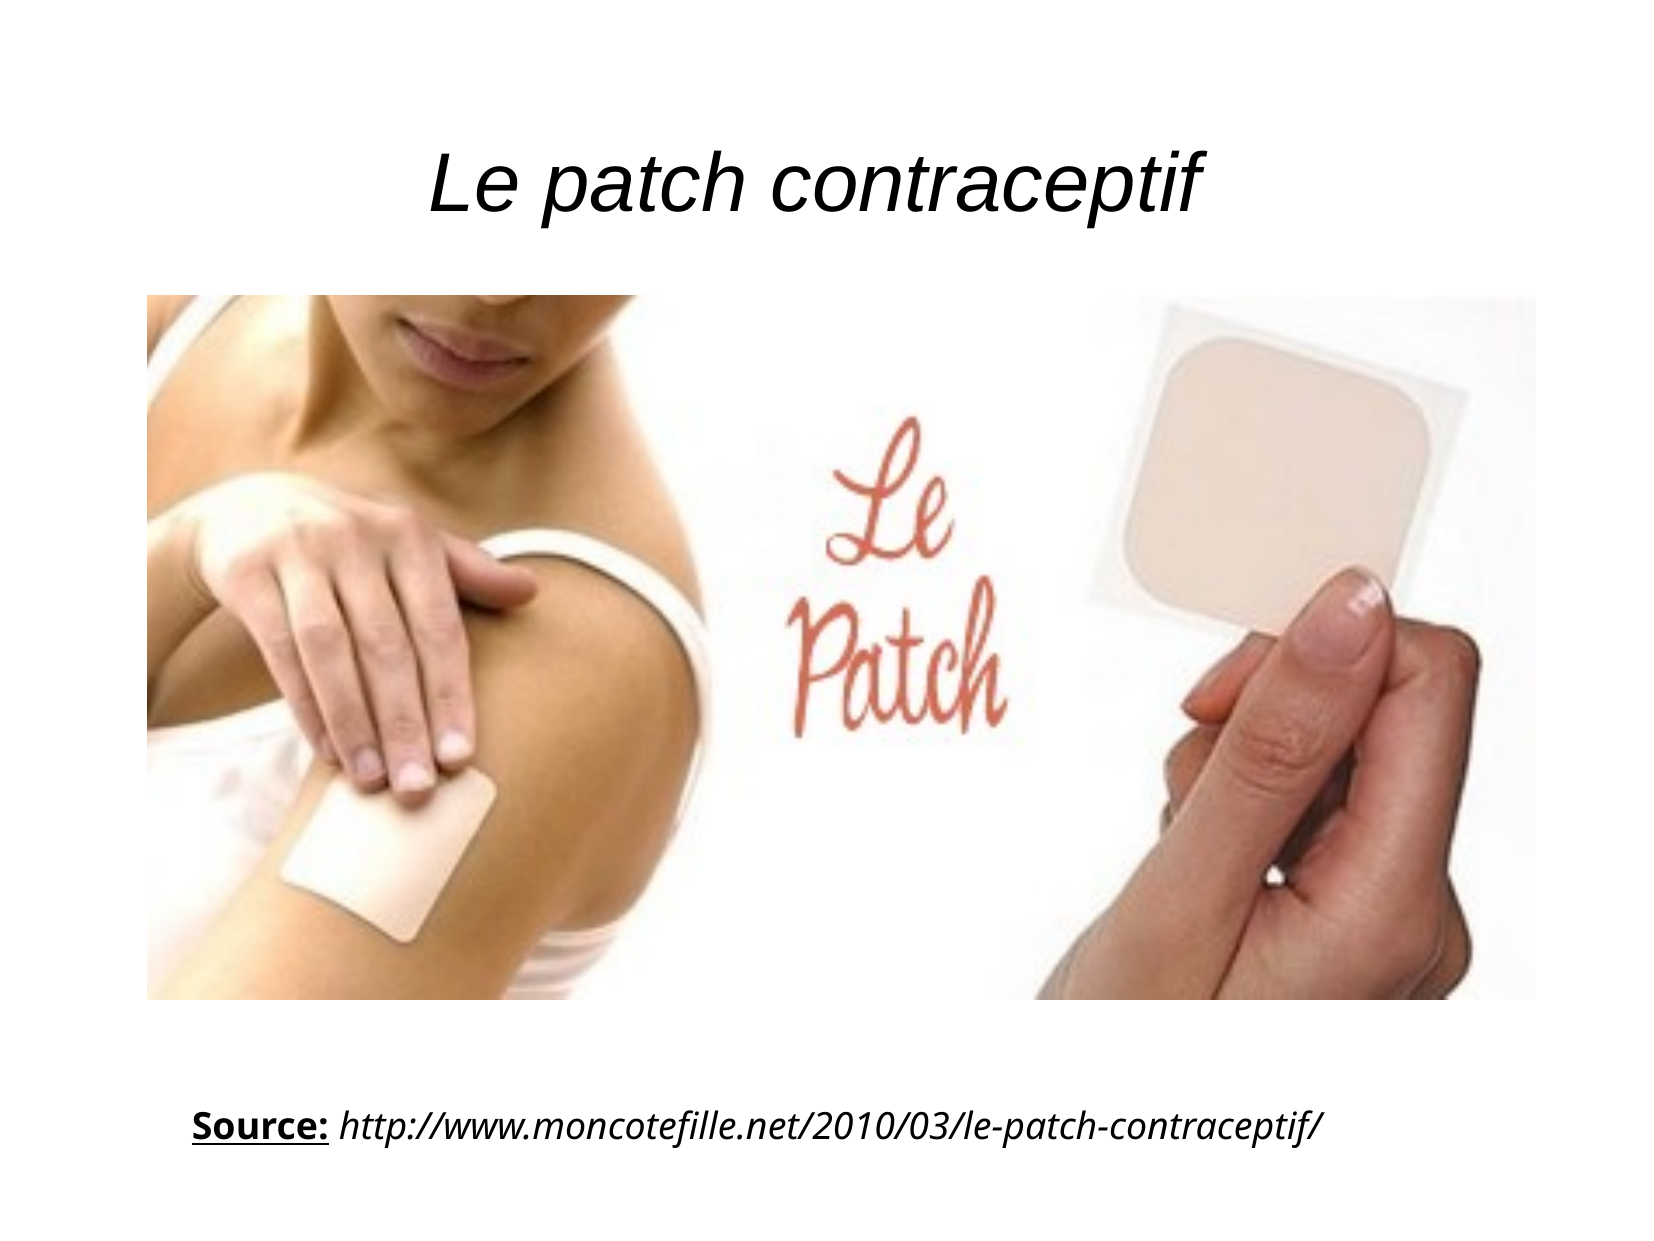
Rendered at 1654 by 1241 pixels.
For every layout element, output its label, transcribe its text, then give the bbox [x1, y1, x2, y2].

text_box Source: http://www.moncotefille.net/2010/03/le-patch-contraceptif/ [177, 1092, 1445, 1160]
text_box Le patch contraceptif [413, 128, 1217, 237]
picture [147, 295, 1536, 1000]
